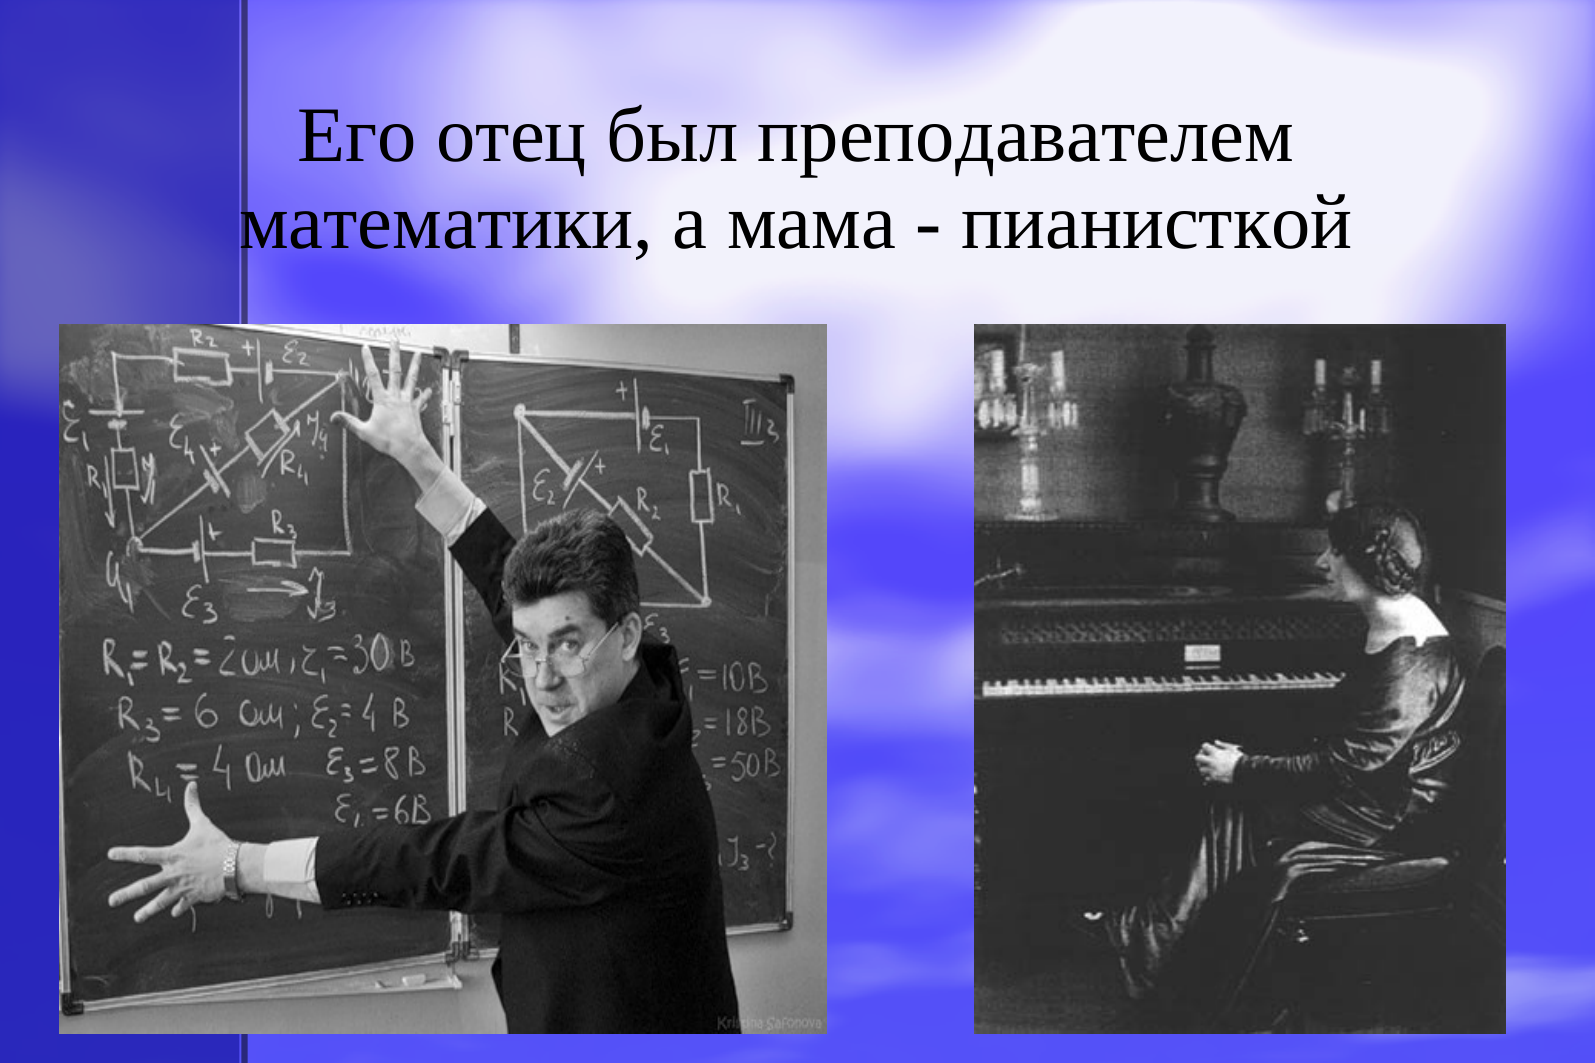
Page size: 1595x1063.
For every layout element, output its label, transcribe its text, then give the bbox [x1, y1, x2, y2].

picture [59, 324, 827, 1034]
picture [974, 324, 1506, 1034]
title Его отец был преподавателем математики, а мама - пианисткой [115, 89, 1478, 268]
